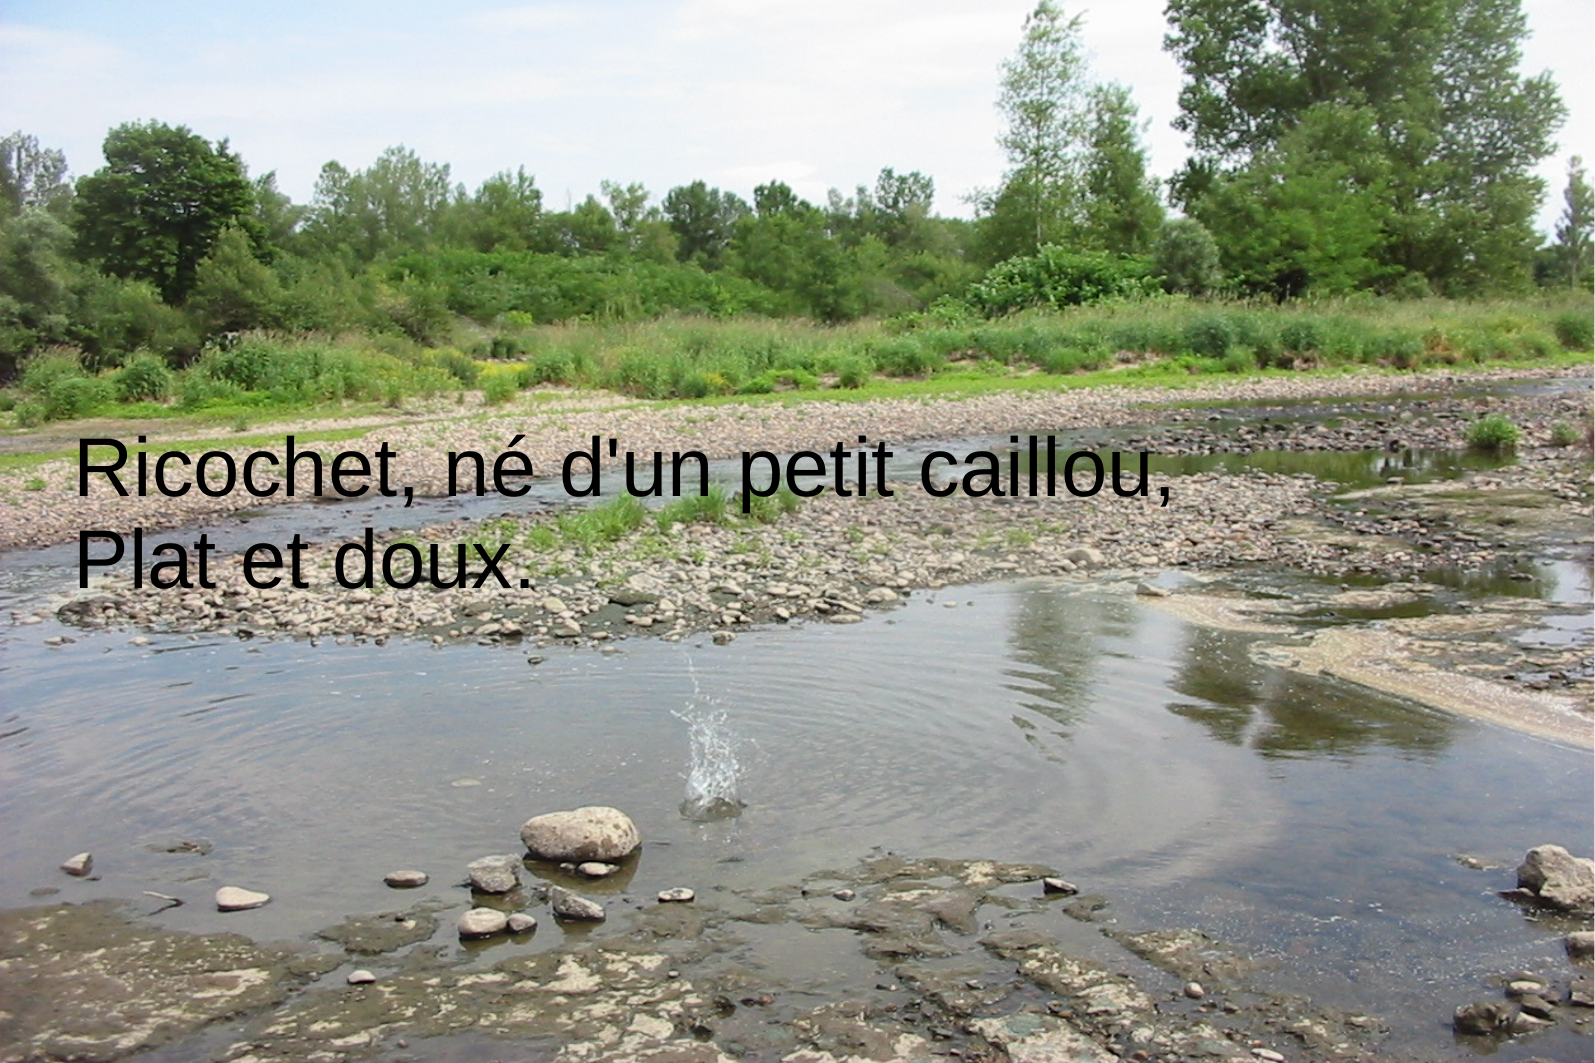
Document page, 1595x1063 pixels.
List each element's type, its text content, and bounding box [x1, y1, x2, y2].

text_box Ricochet, né d'un petit caillou, Plat et doux. [59, 413, 1270, 615]
picture [0, 0, 1595, 1063]
